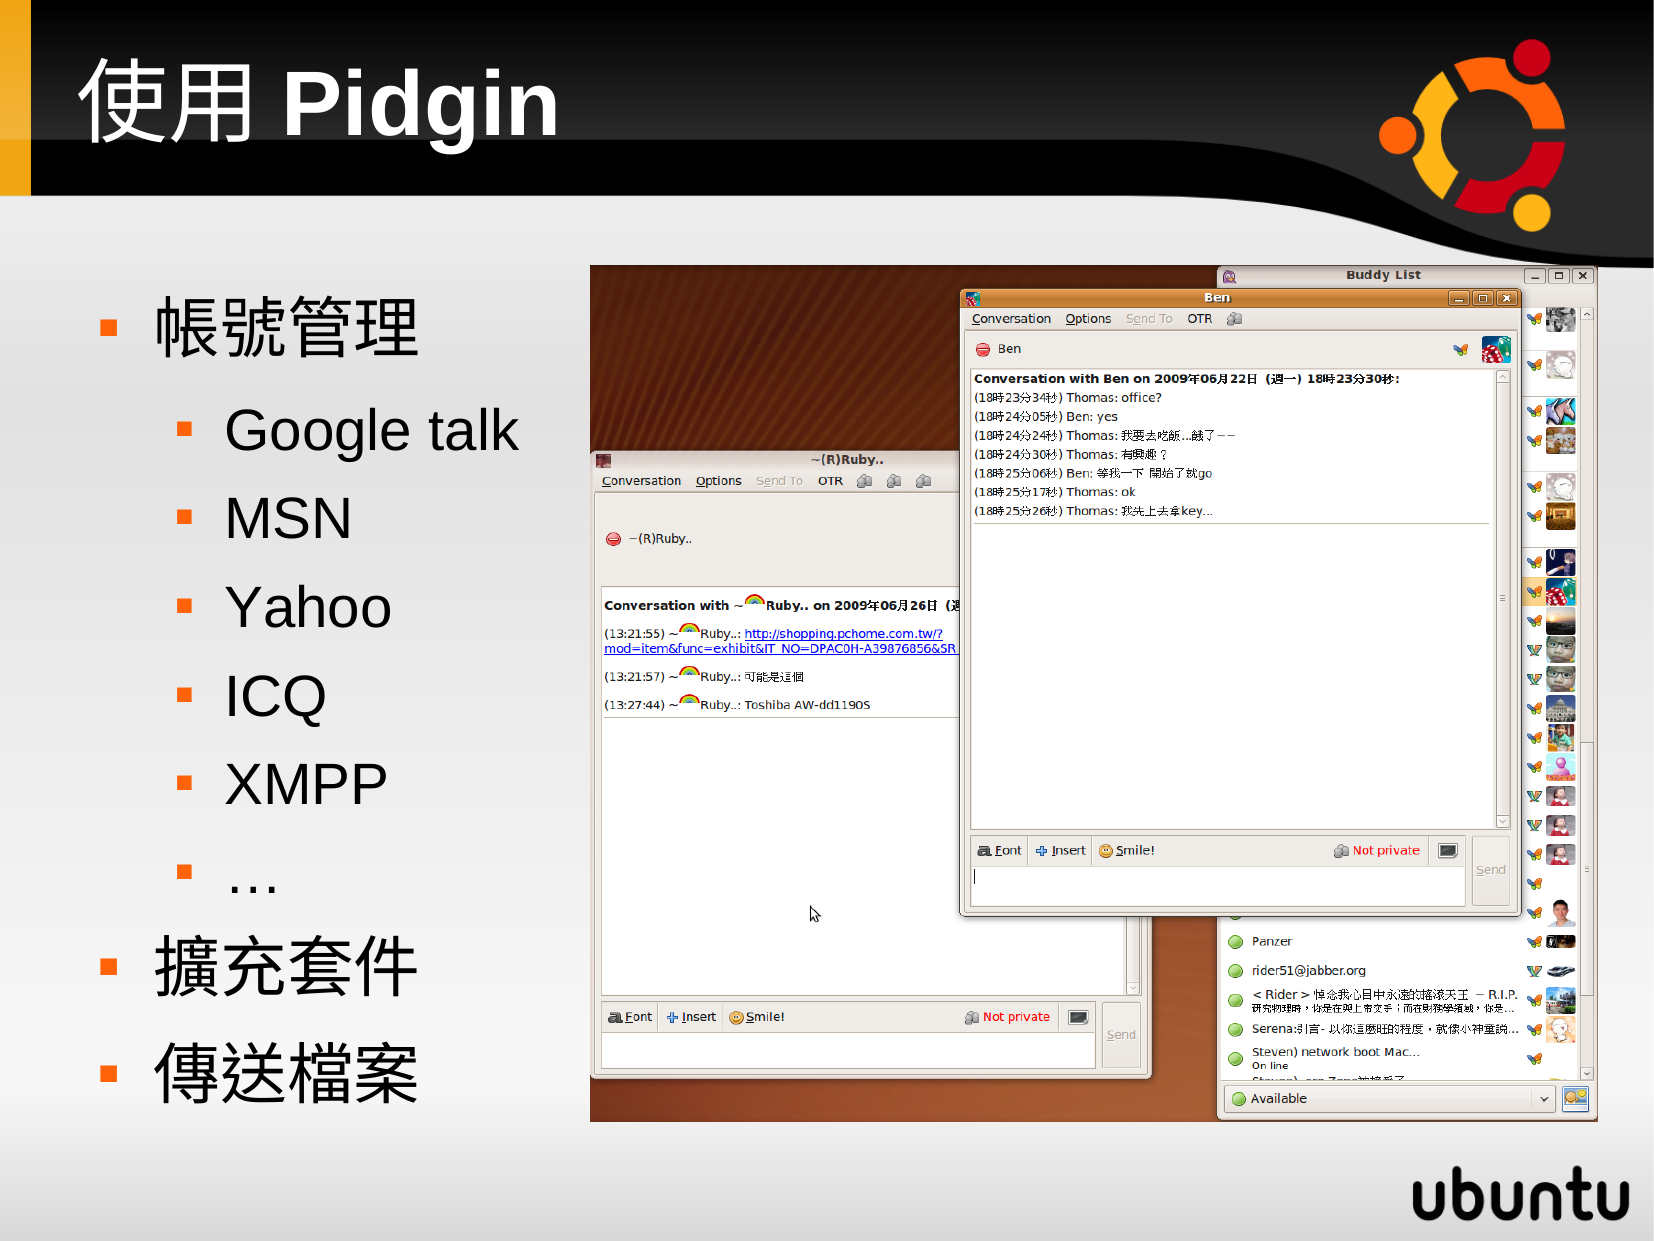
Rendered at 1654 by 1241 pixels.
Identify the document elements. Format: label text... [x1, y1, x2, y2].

list 帳號管理 Google talk MSN Yahoo ICQ XMPP … 擴充套件 傳送檔案 [82, 290, 590, 1118]
picture [0, 0, 1654, 1241]
title 使用Pidgin [76, 7, 1565, 200]
